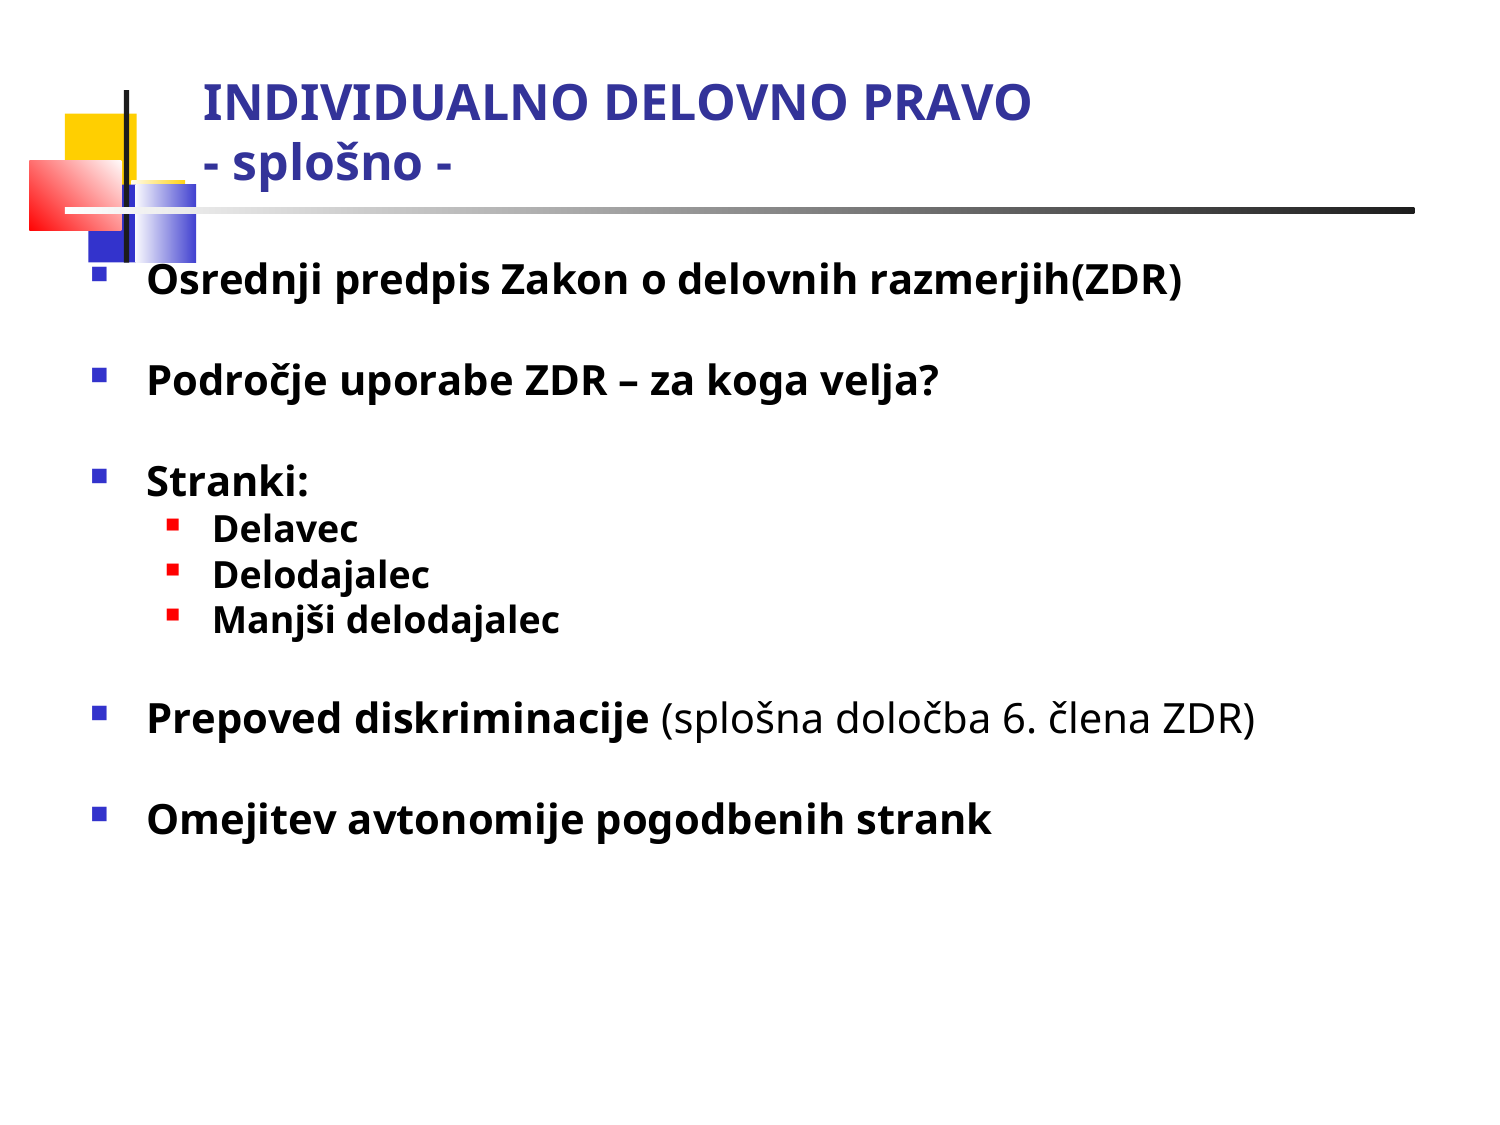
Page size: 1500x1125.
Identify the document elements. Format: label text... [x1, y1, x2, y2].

title INDIVIDUALNO DELOVNO PRAVO - splošno - [188, 35, 1468, 199]
list Osrednji predpis Zakon o delovnih razmerjih(ZDR) Področje uporabe ZDR – za koga velja? Stranki: Delavec Delodajalec Manjši delodajalec Prepoved diskriminacije (splošna določba 6. člena ZDR) Omejitev avtonomije pogodbenih strank [75, 255, 1426, 1005]
